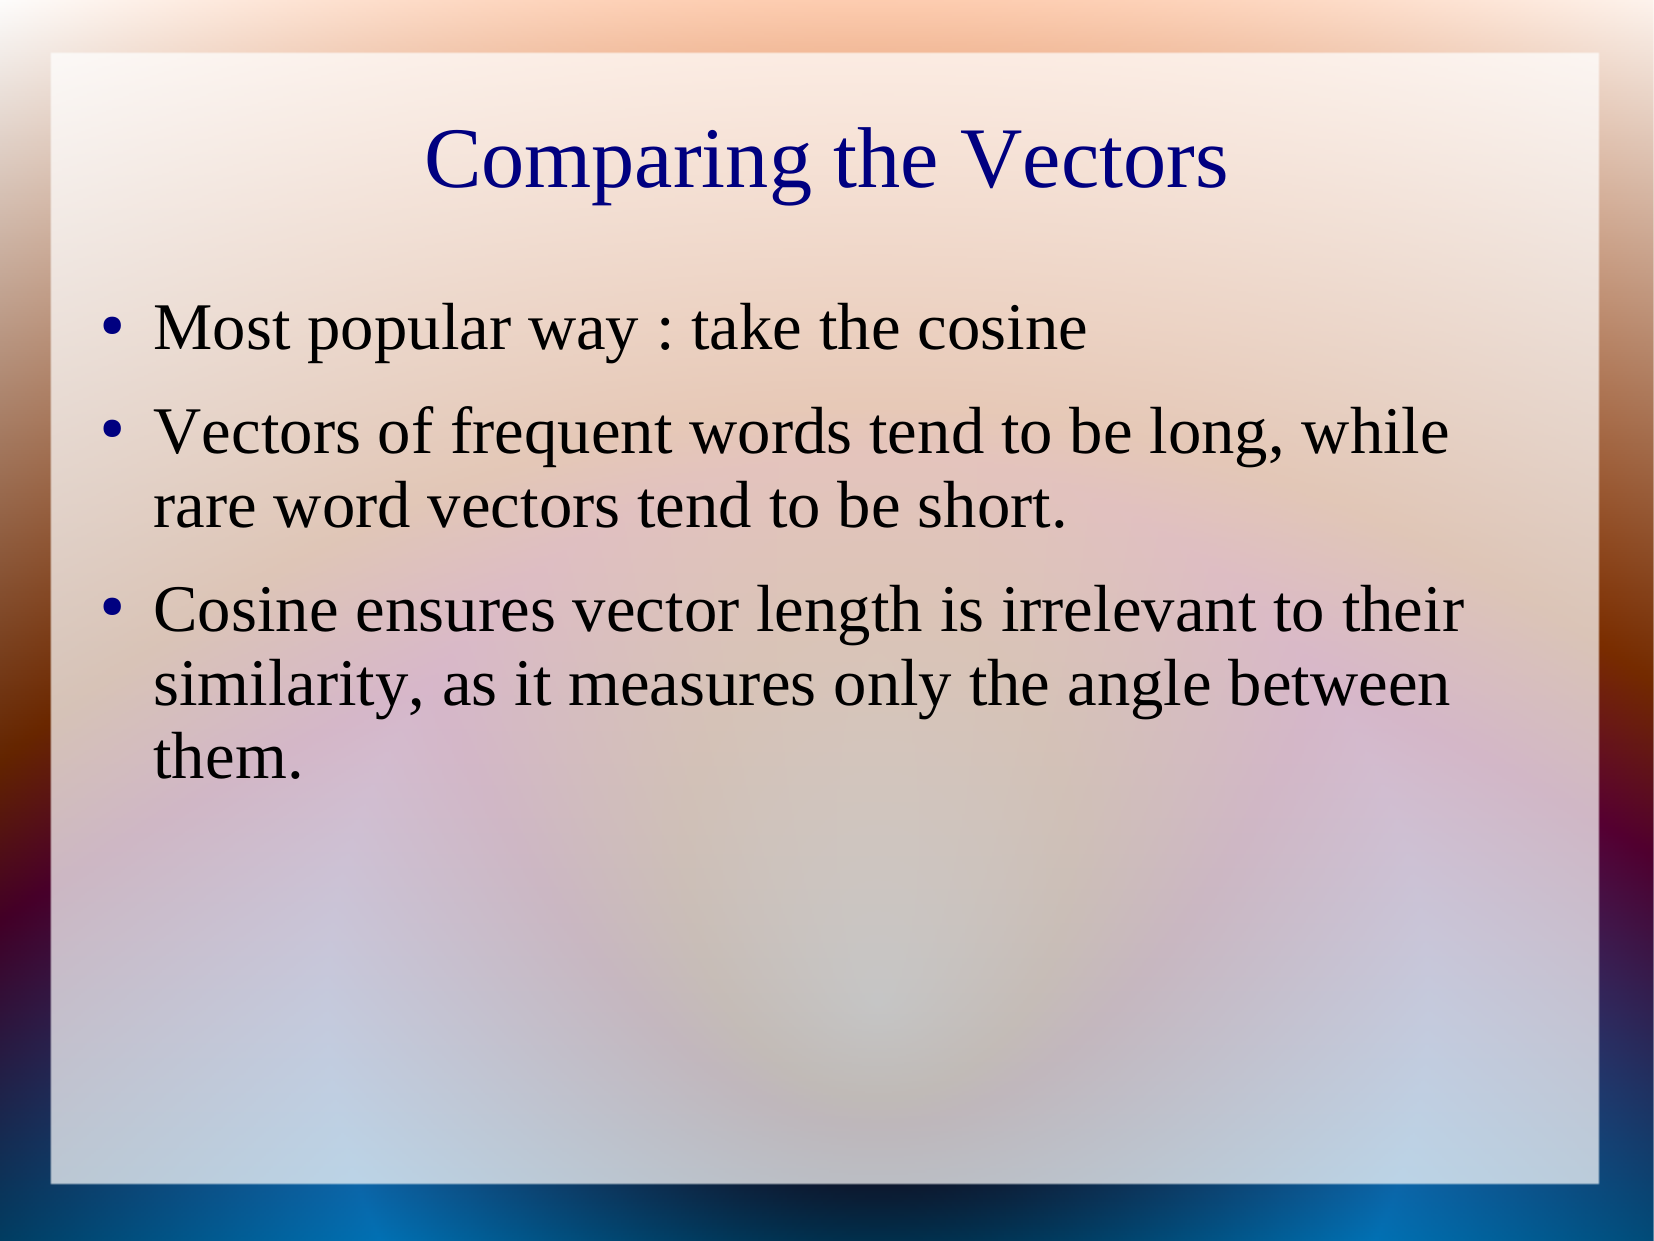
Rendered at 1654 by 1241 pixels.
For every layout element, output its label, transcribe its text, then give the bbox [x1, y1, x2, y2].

title Comparing the Vectors [82, 55, 1571, 263]
picture [0, 0, 1654, 1241]
list Most popular way : take the cosine Vectors of frequent words tend to be long, while rare word vectors tend to be short. Cosine ensures vector length is irrelevant to their similarity, as it measures only the angle between them. [82, 290, 1571, 1034]
